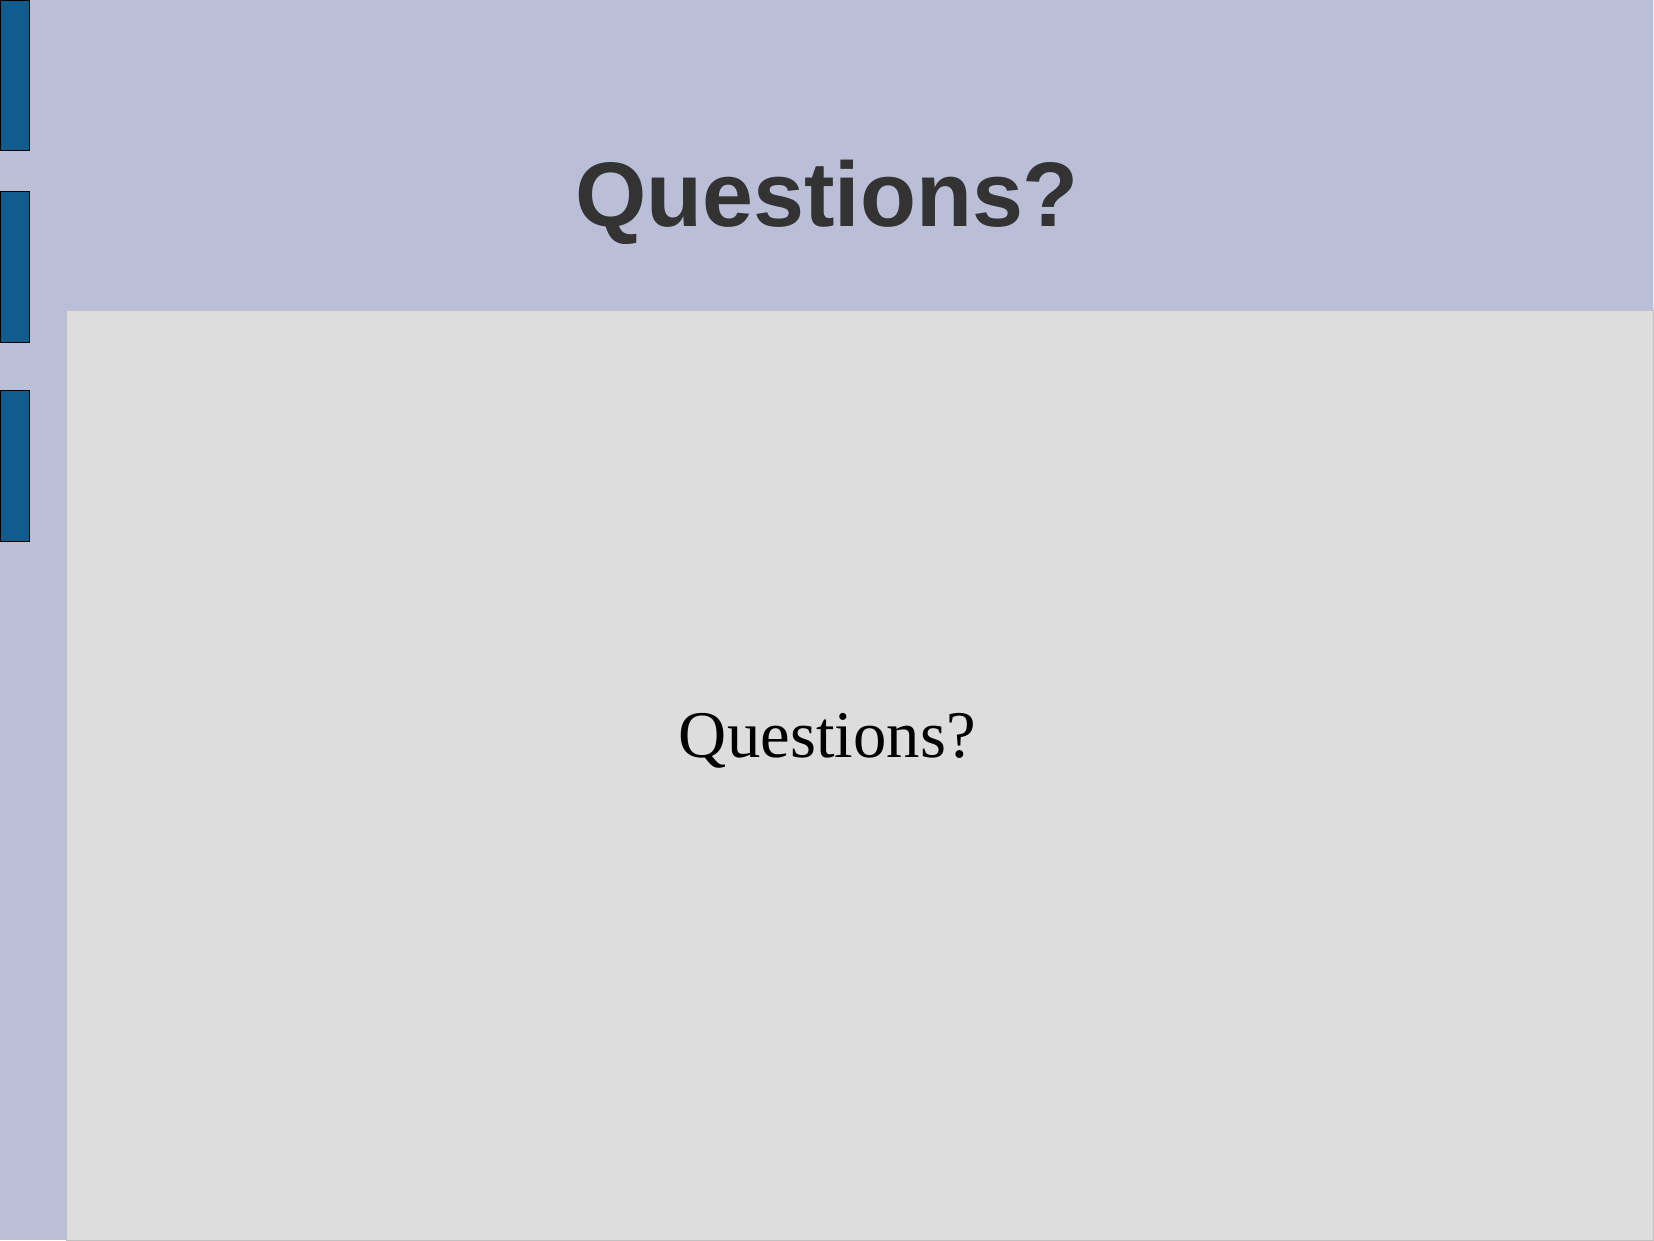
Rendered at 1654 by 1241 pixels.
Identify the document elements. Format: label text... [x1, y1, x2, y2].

subtitle Questions? [121, 344, 1534, 1127]
text_box [1055, 177, 1293, 233]
title Questions? [121, 91, 1534, 299]
